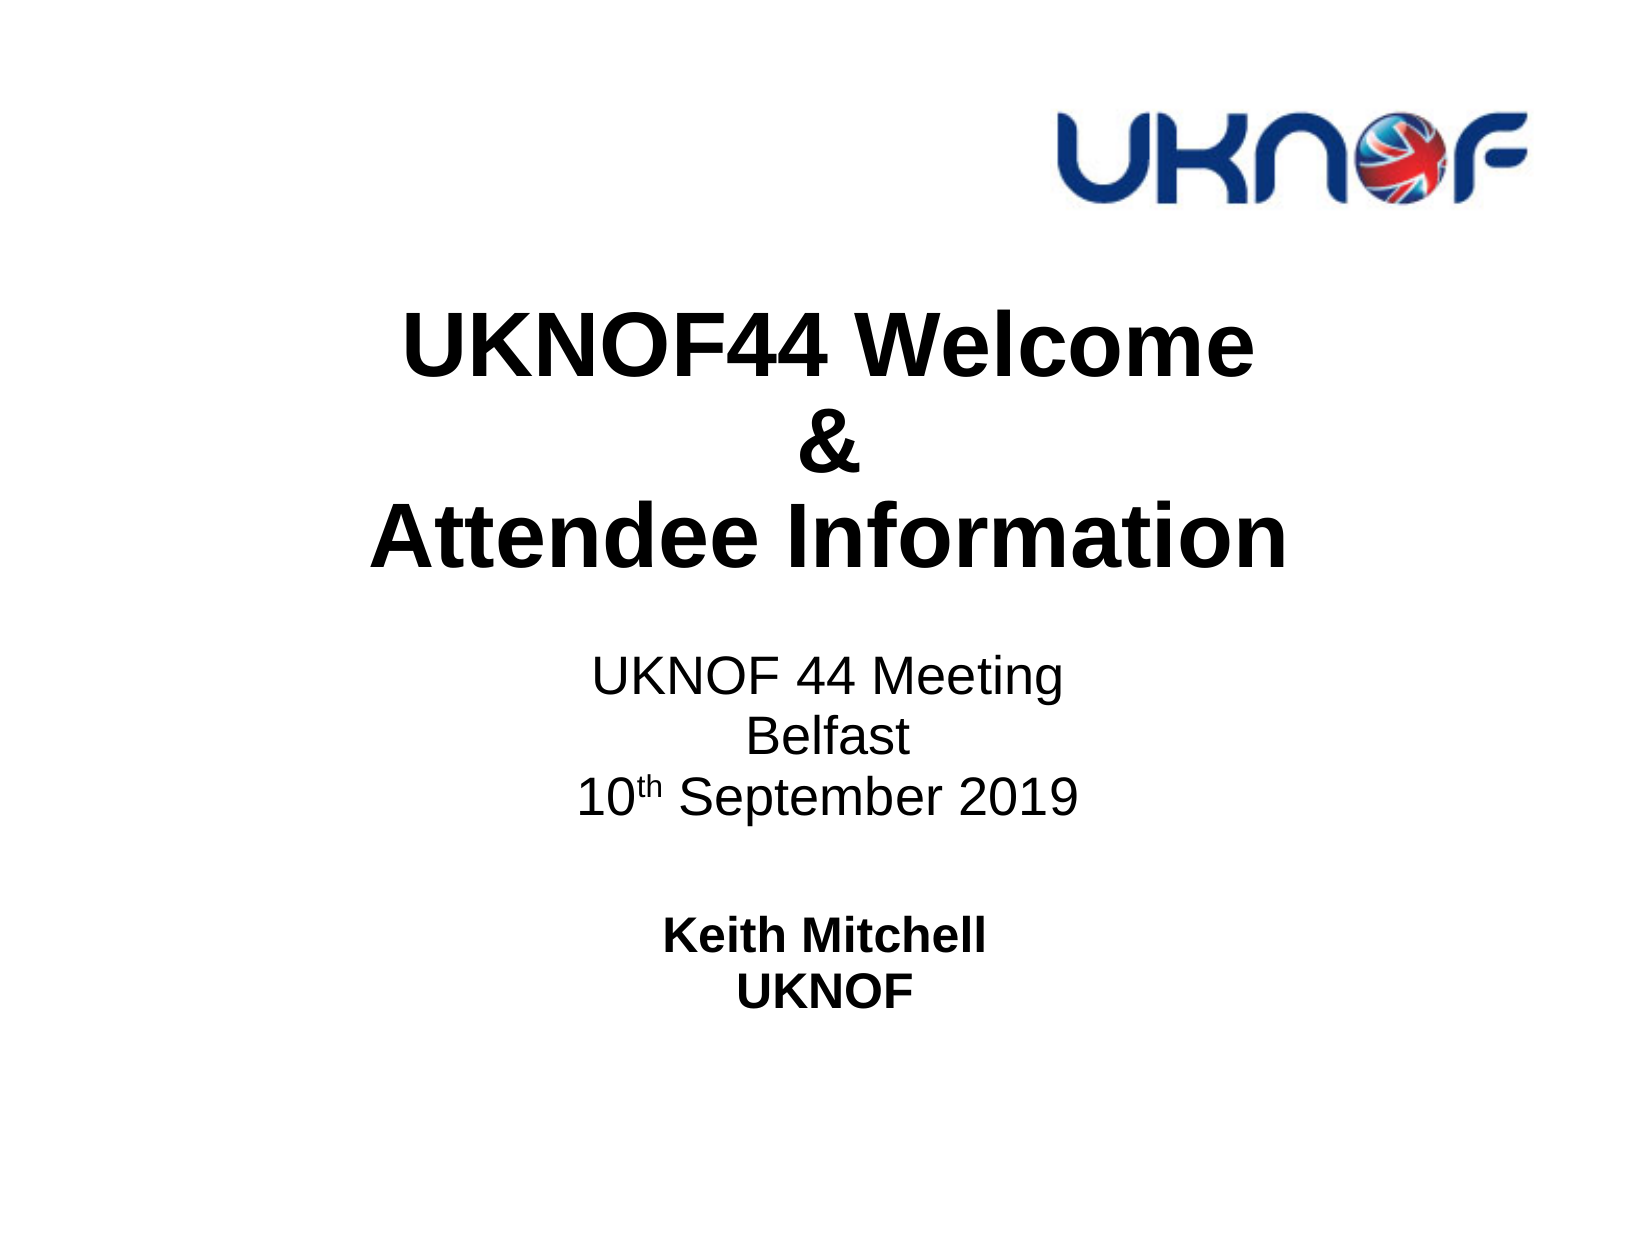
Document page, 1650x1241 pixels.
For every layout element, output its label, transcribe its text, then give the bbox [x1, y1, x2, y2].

text_box UKNOF 44 Meeting Belfast 10th September 2019 [561, 637, 1095, 835]
picture [1050, 93, 1536, 225]
text_box UKNOF44 Welcome & Attendee Information [353, 292, 1306, 595]
text_box Keith Mitchell UKNOF [618, 899, 1032, 1027]
